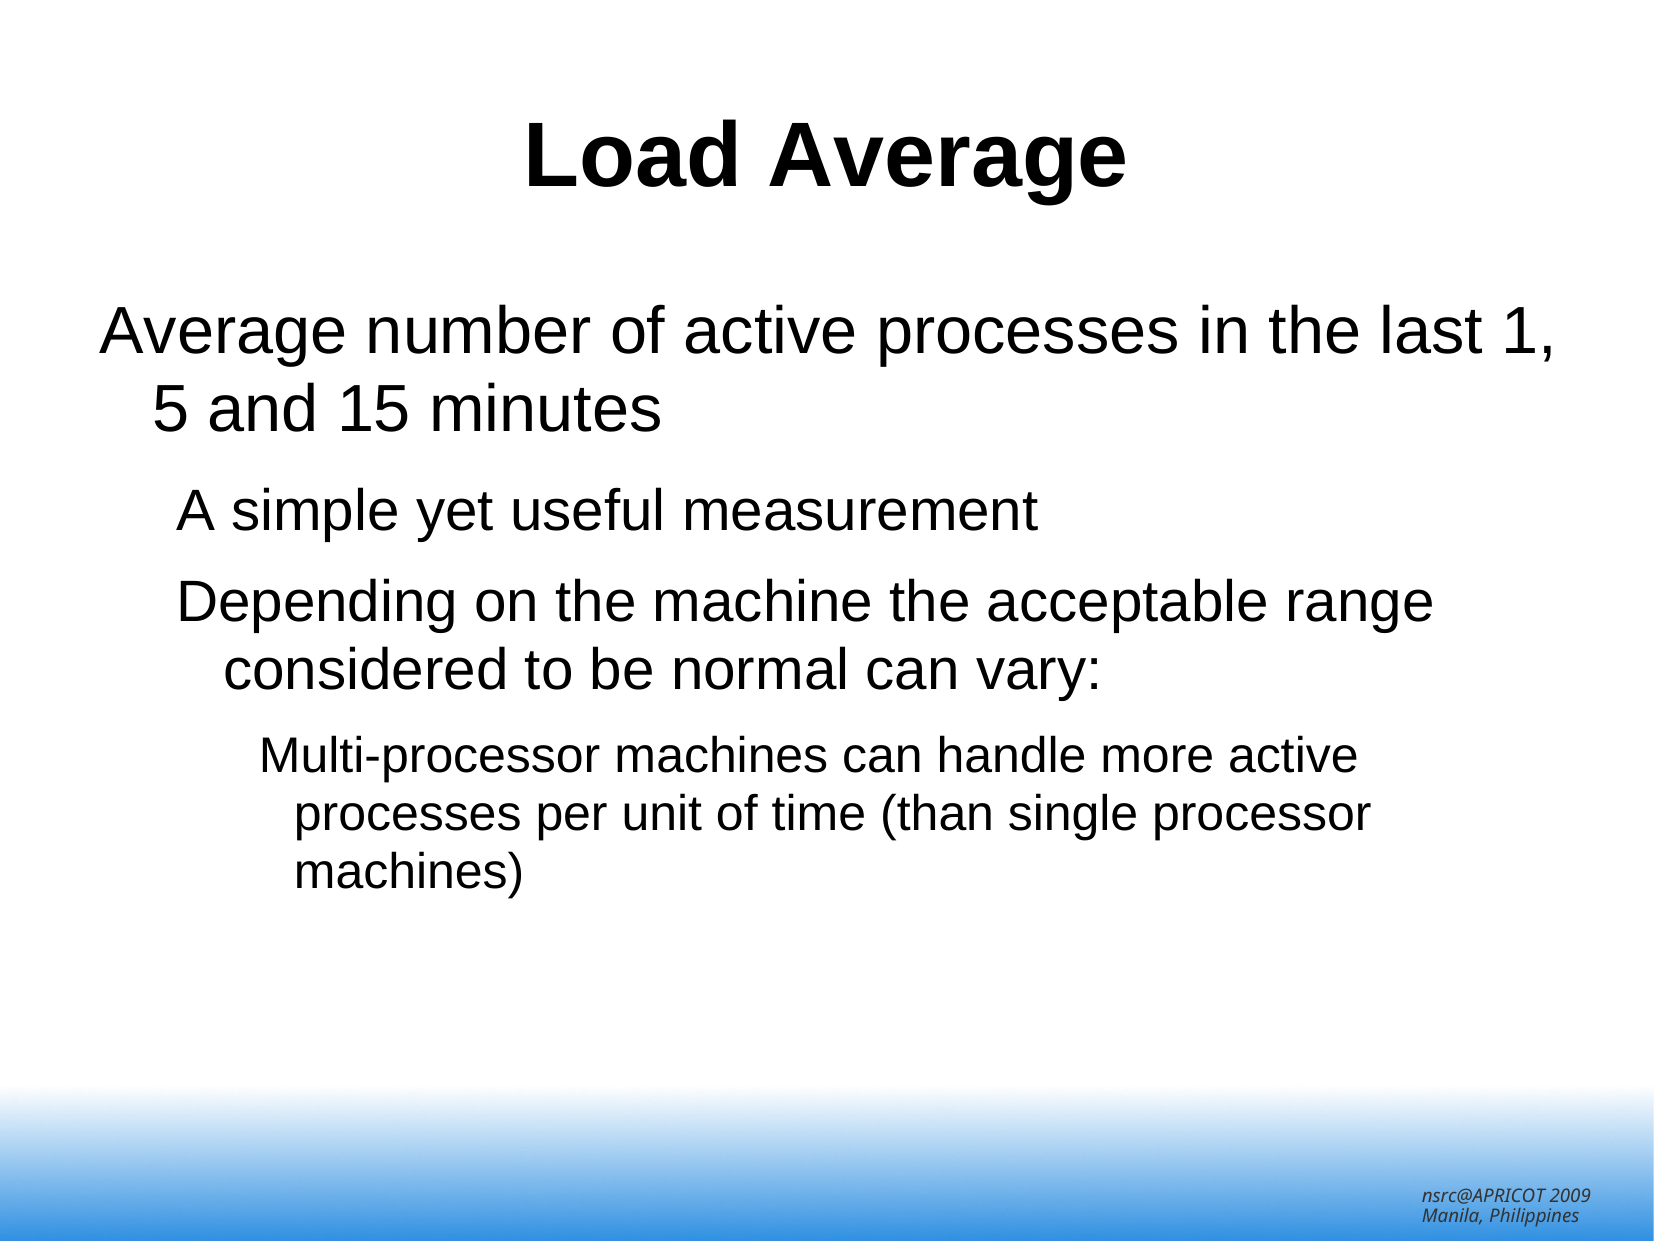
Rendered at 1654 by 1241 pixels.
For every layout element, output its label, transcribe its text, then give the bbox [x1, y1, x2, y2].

picture [0, 1083, 1654, 1241]
list Average number of active processes in the last 1, 5 and 15 minutes A simple yet useful measurement Depending on the machine the acceptable range considered to be normal can vary: Multi-processor machines can handle more active processes per unit of time (than single processor machines) [82, 290, 1571, 1109]
title Load Average [82, 49, 1571, 257]
